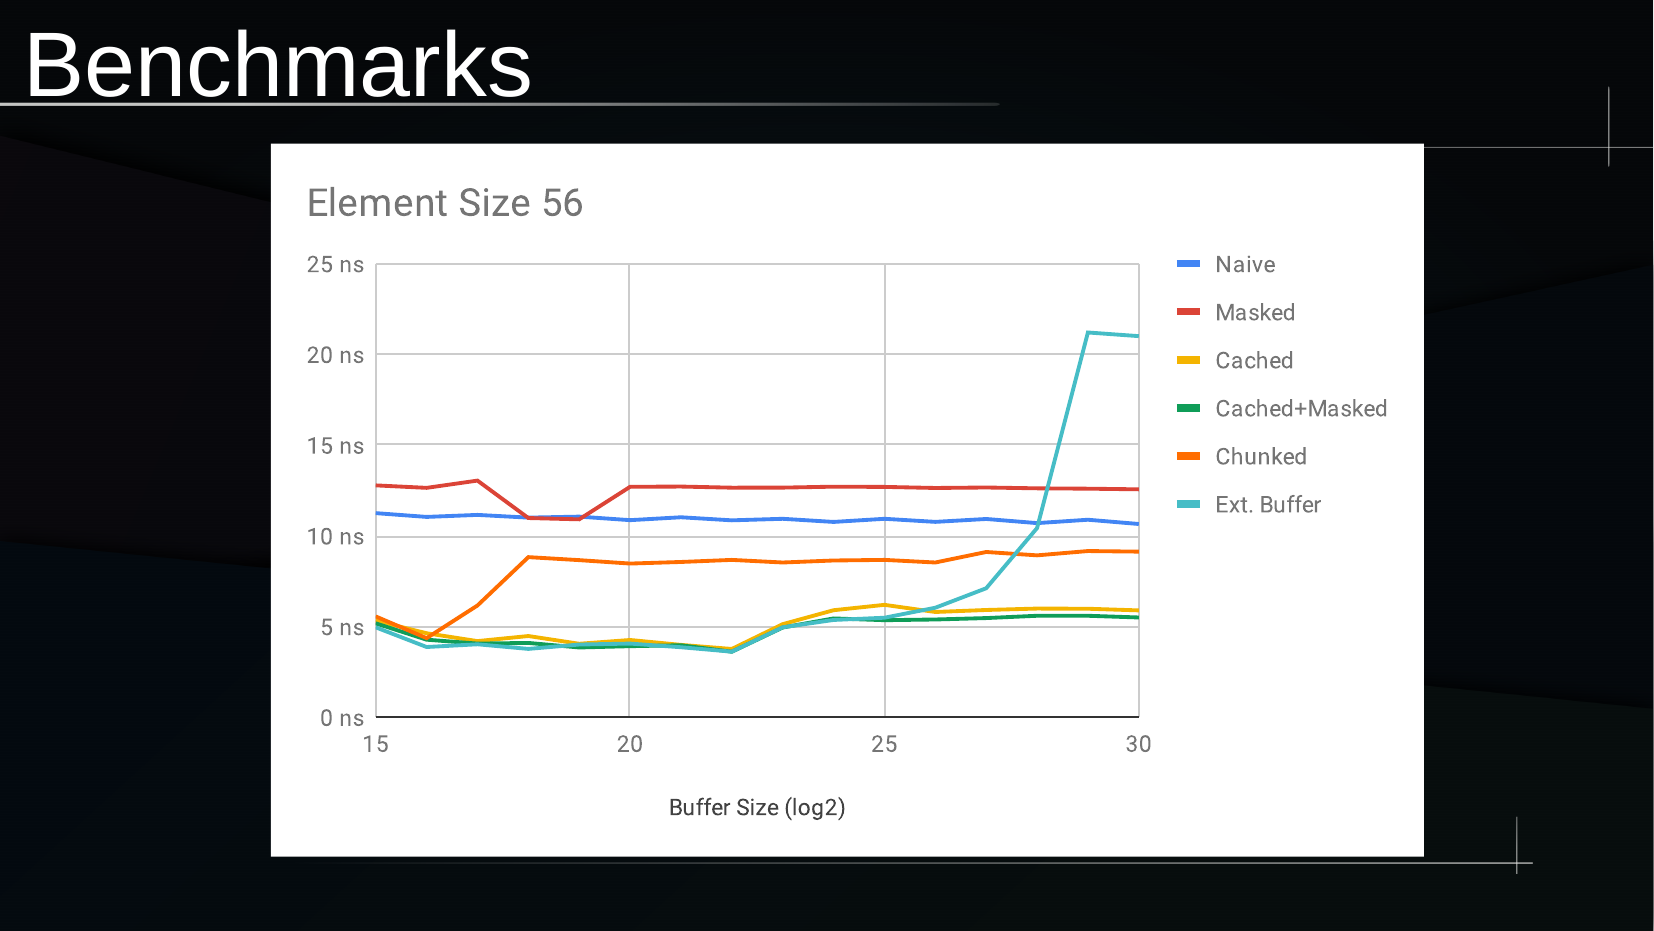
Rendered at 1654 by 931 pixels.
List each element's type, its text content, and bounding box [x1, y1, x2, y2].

picture [0, 0, 1654, 931]
title Benchmarks [23, 11, 1589, 119]
